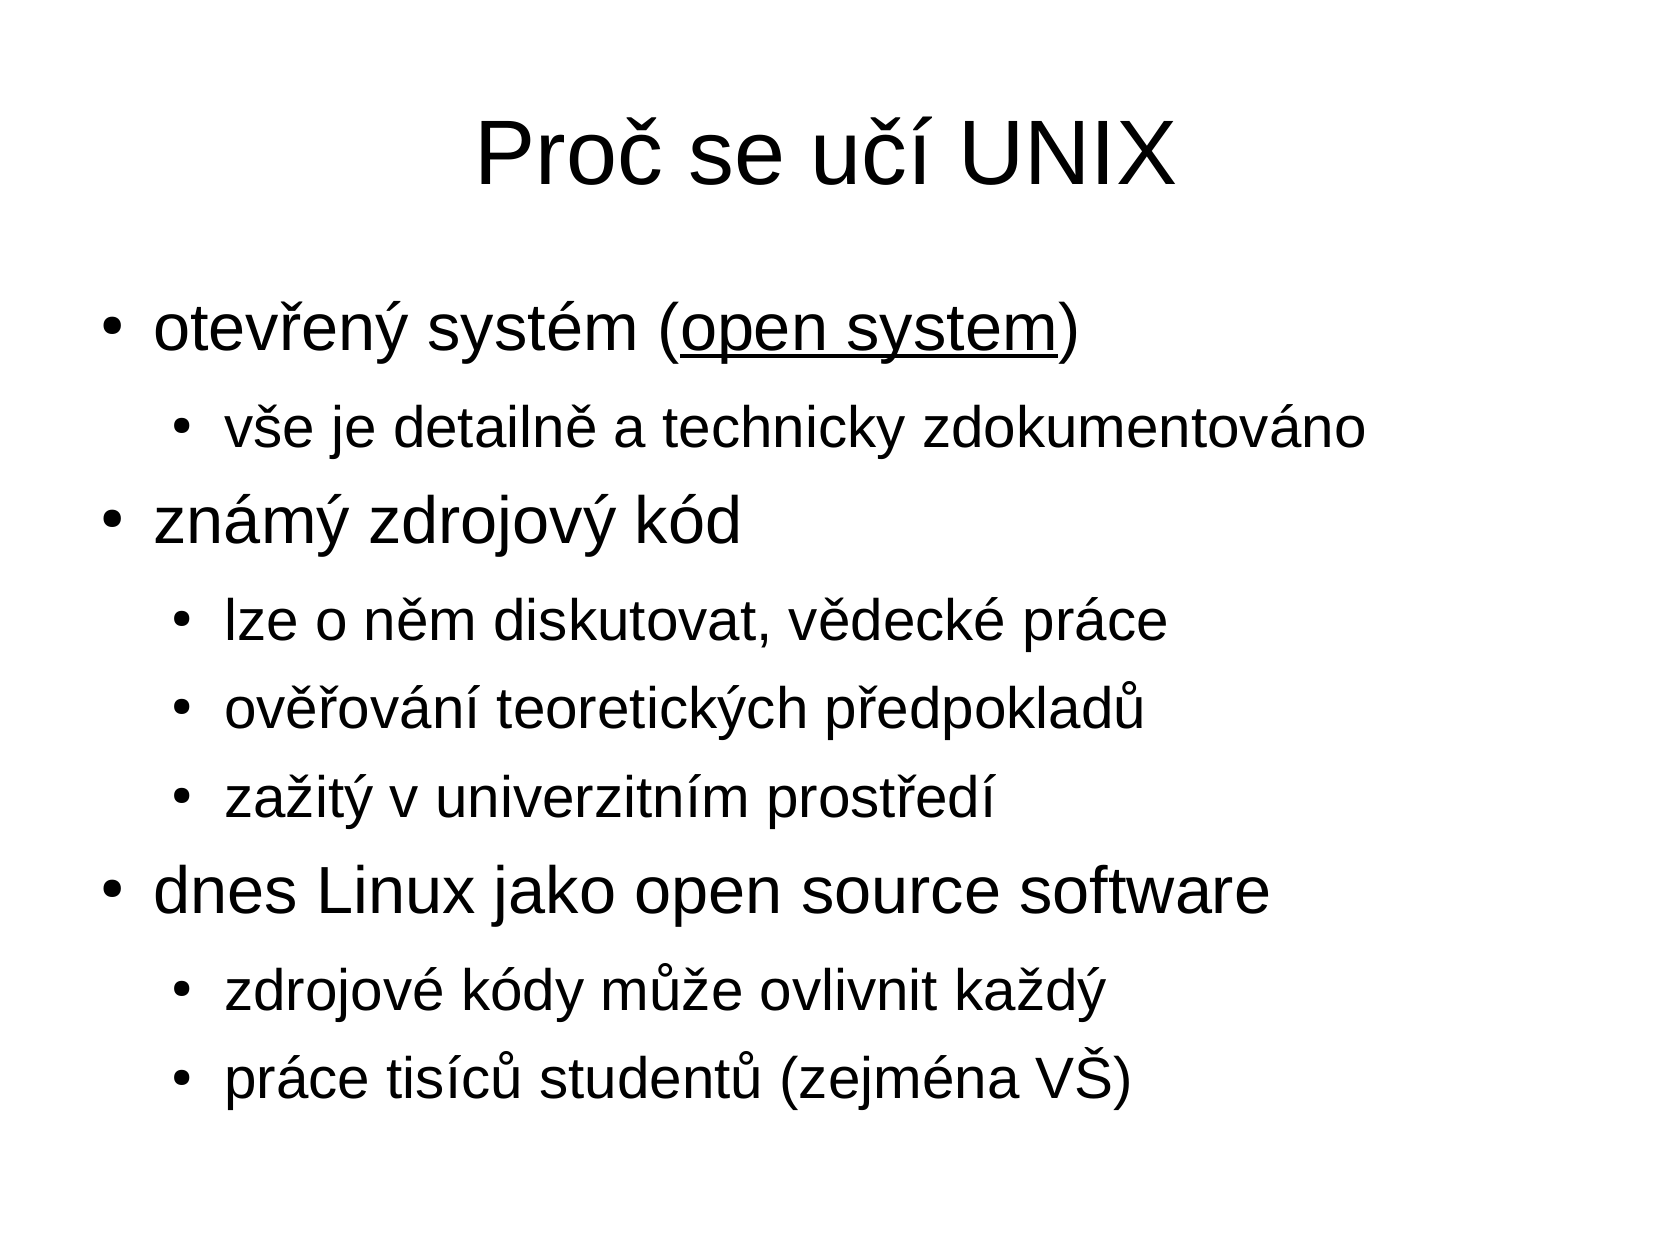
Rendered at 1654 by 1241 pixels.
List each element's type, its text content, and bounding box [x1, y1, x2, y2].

list otevřený systém (open system) vše je detailně a technicky zdokumentováno známý zdrojový kód lze o něm diskutovat, vědecké práce ověřování teoretických předpokladů zažitý v univerzitním prostředí dnes Linux jako open source software zdrojové kódy může ovlivnit každý práce tisíců studentů (zejména VŠ) [82, 290, 1571, 1112]
title Proč se učí UNIX [82, 56, 1571, 250]
